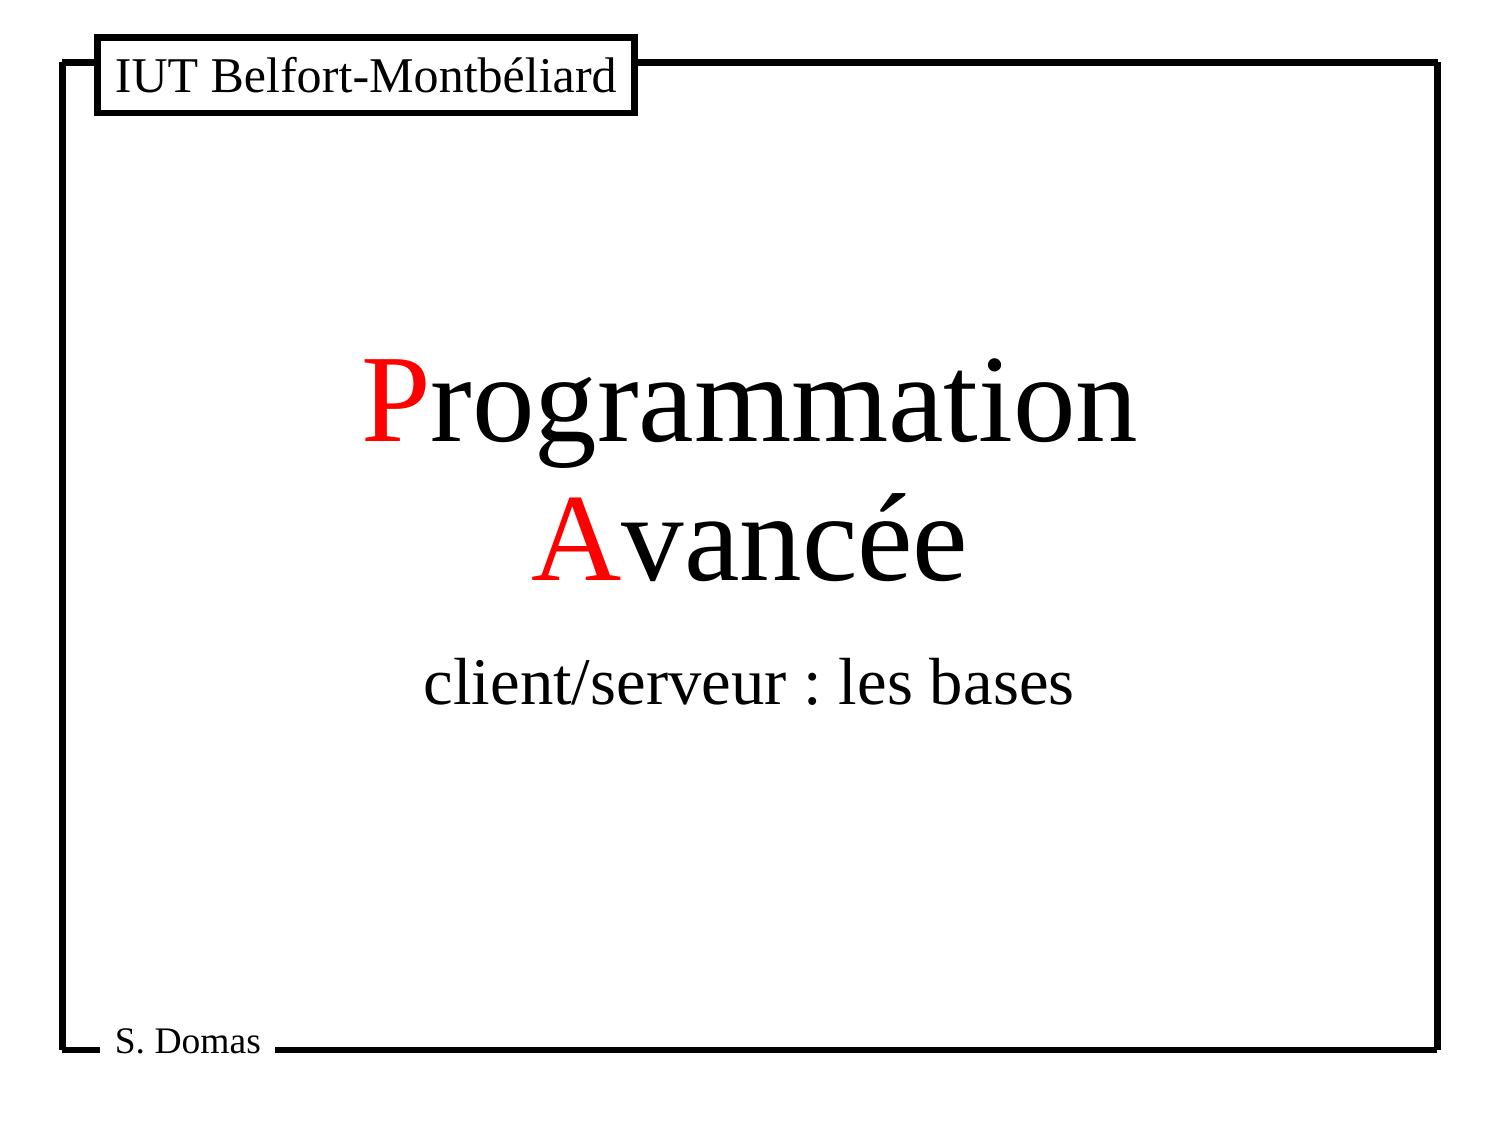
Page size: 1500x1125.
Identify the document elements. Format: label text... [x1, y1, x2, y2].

subtitle client/serveur : les bases [225, 637, 1276, 851]
text_box S. Domas [100, 1012, 276, 1070]
title Programmation Avancée [112, 322, 1388, 615]
text_box IUT Belfort-Montbéliard [97, 37, 635, 114]
